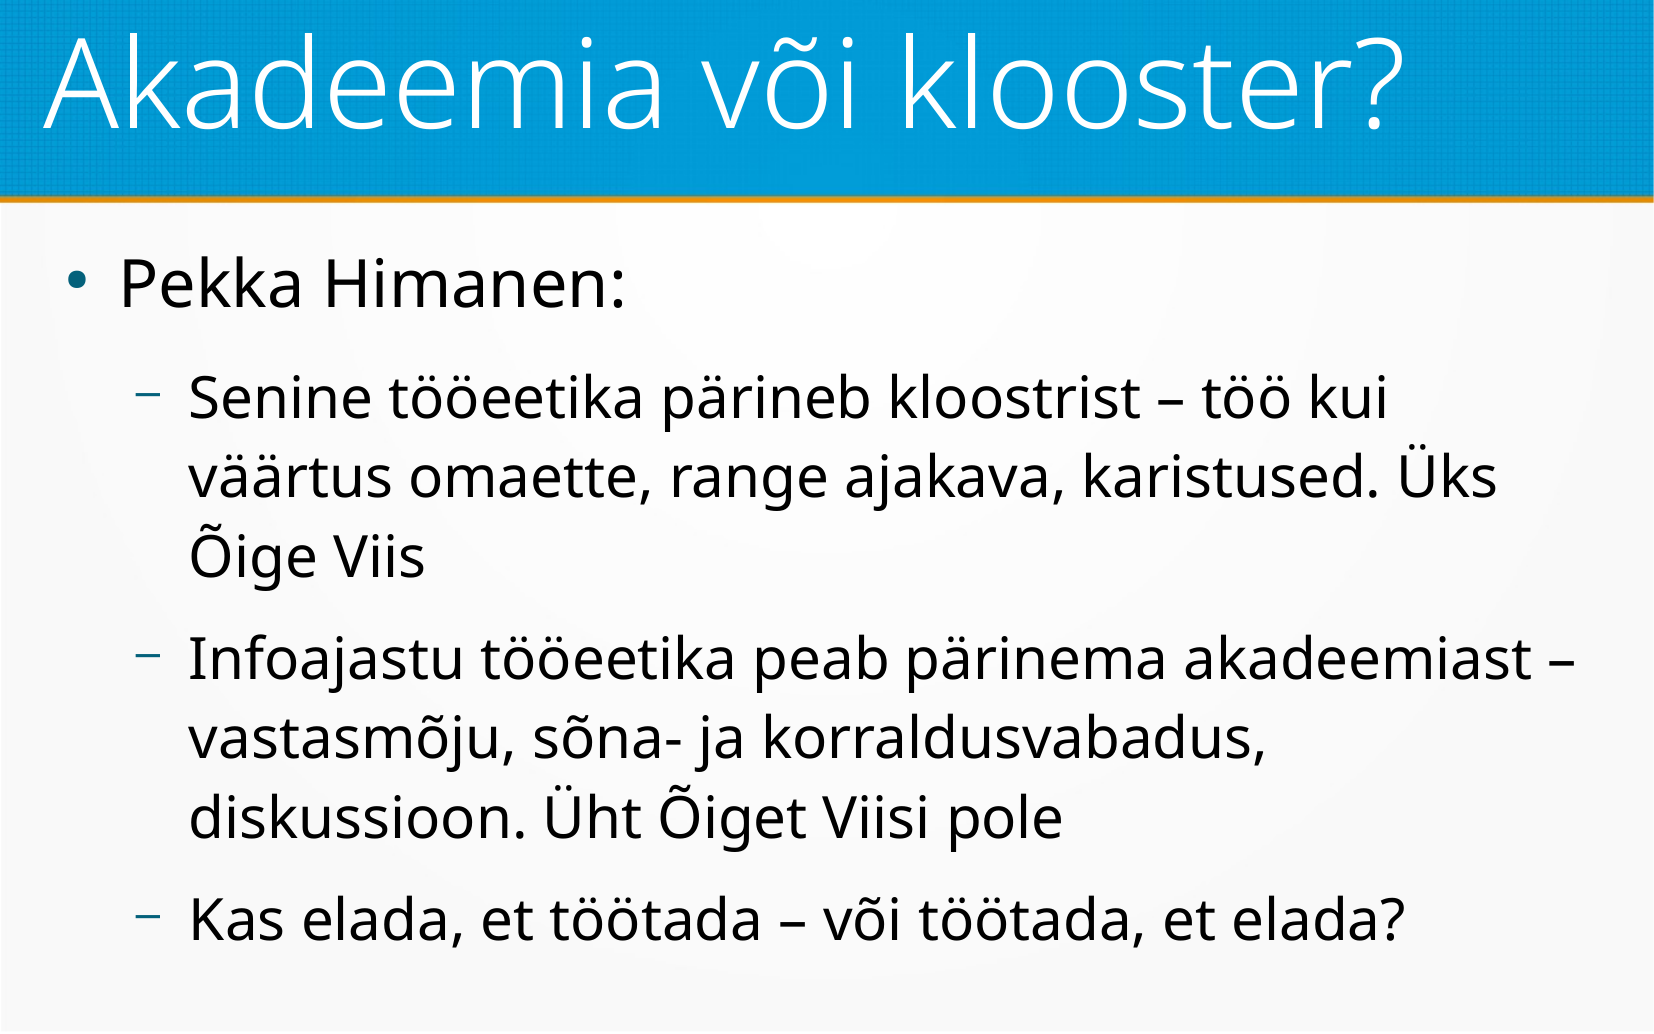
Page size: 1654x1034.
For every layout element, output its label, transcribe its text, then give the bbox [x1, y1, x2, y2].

picture [0, 195, 1654, 1034]
title Akadeemia või klooster? [43, 0, 1619, 166]
list Pekka Himanen: Senine tööeetika pärineb kloostrist – töö kui väärtus omaette, range ajakava, karistused. Üks Õige Viis Infoajastu tööeetika peab pärinema akadeemiast – vastasmõju, sõna- ja korraldusvabadus, diskussioon. Üht Õiget Viisi pole Kas elada, et töötada – või töötada, et elada? [47, 236, 1607, 1002]
